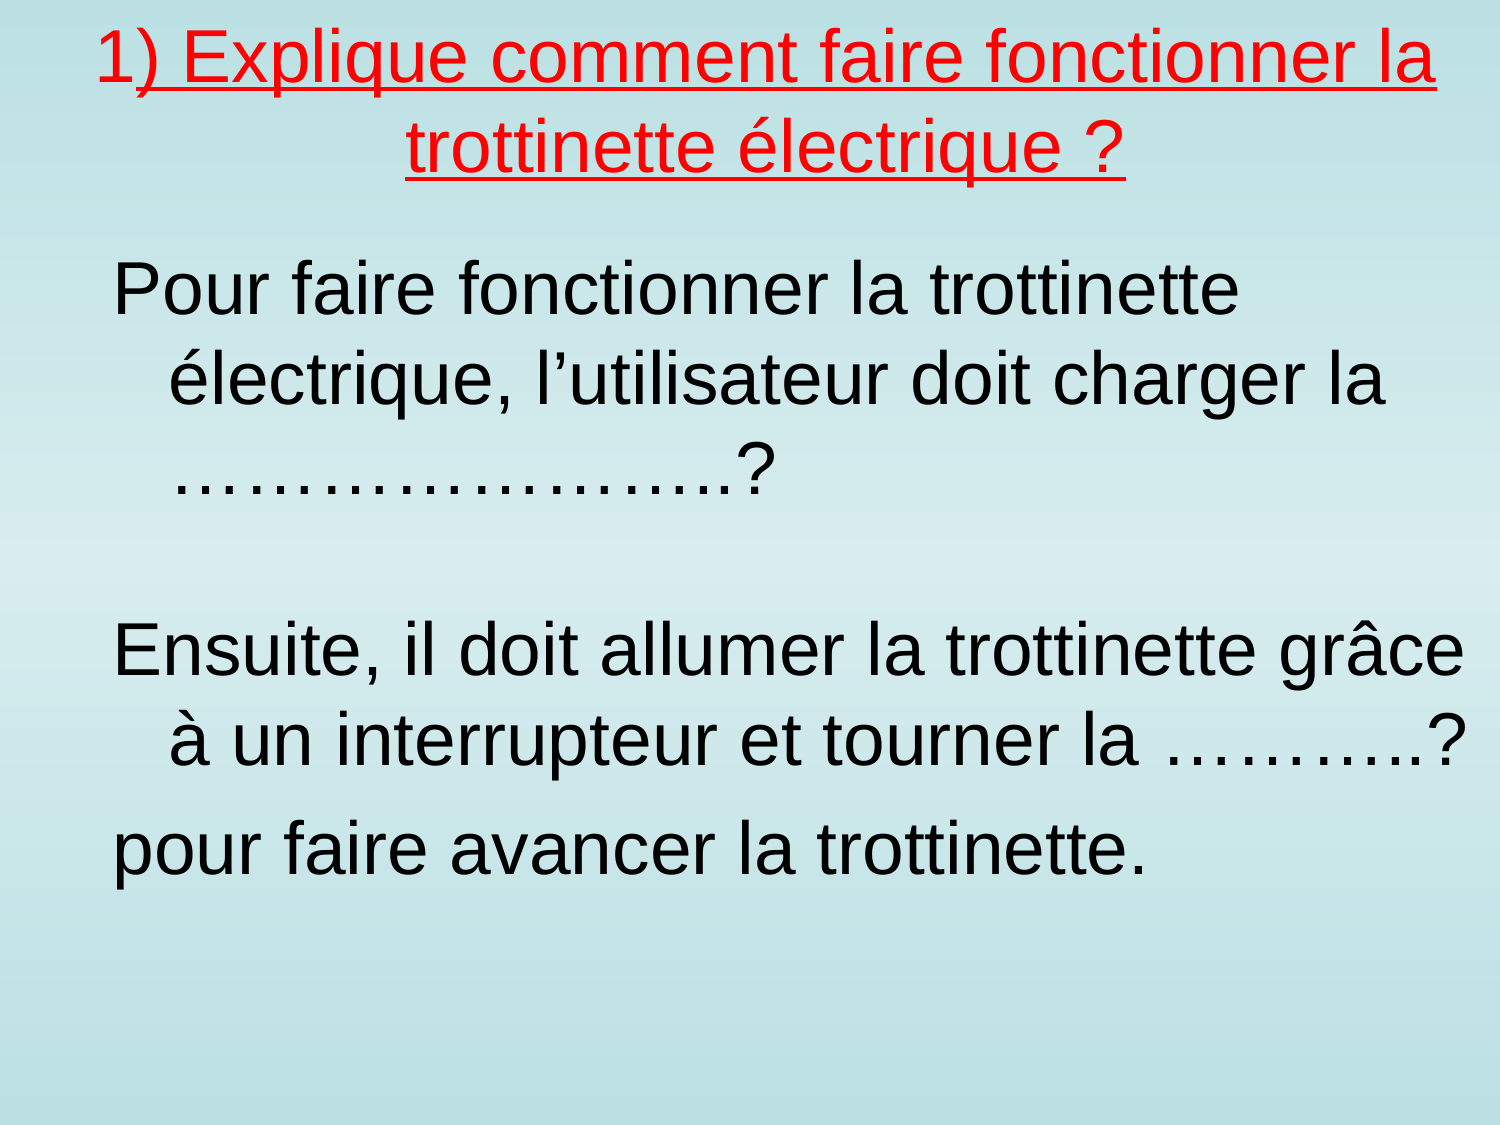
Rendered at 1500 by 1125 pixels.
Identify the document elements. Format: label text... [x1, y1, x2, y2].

title 1) Explique comment faire fonctionner la trottinette électrique ? [53, 0, 1479, 231]
list Pour faire fonctionner la trottinette électrique, l’utilisateur doit charger la …………………..? Ensuite, il doit allumer la trottinette grâce à un interrupteur et tourner la ………..? pour faire avancer la trottinette. [41, 231, 1500, 965]
